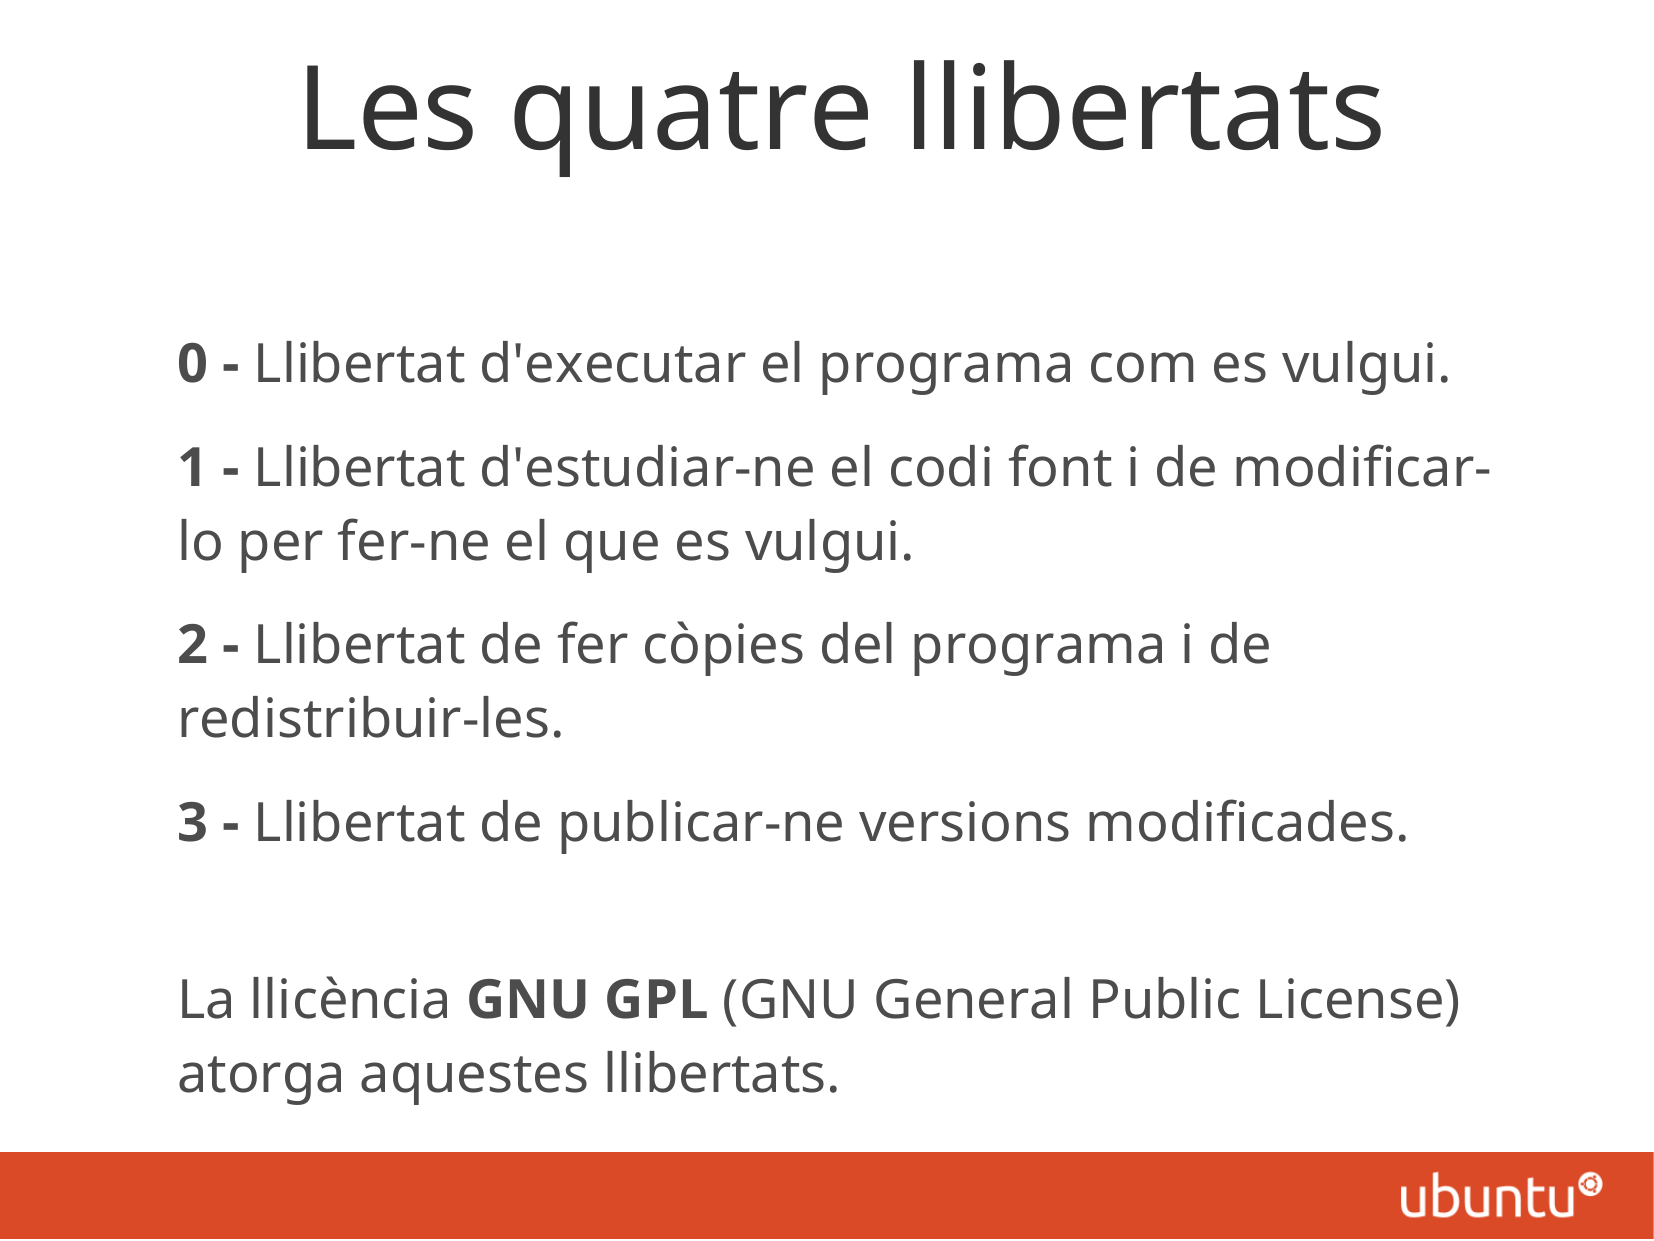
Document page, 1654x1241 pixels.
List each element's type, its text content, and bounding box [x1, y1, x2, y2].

picture [0, 1152, 1654, 1239]
title Les quatre llibertats [88, 0, 1447, 224]
text_box 0 - Llibertat d'executar el programa com es vulgui. 1 - Llibertat d'estudiar-ne el codi font i de modificar-lo per fer-ne el que es vulgui. 2 - Llibertat de fer còpies del programa i de redistribuir-les. 3 - Llibertat de publicar-ne versions modificades. La llicència GNU GPL (GNU General Public License) atorga aquestes llibertats. [177, 324, 1536, 1012]
